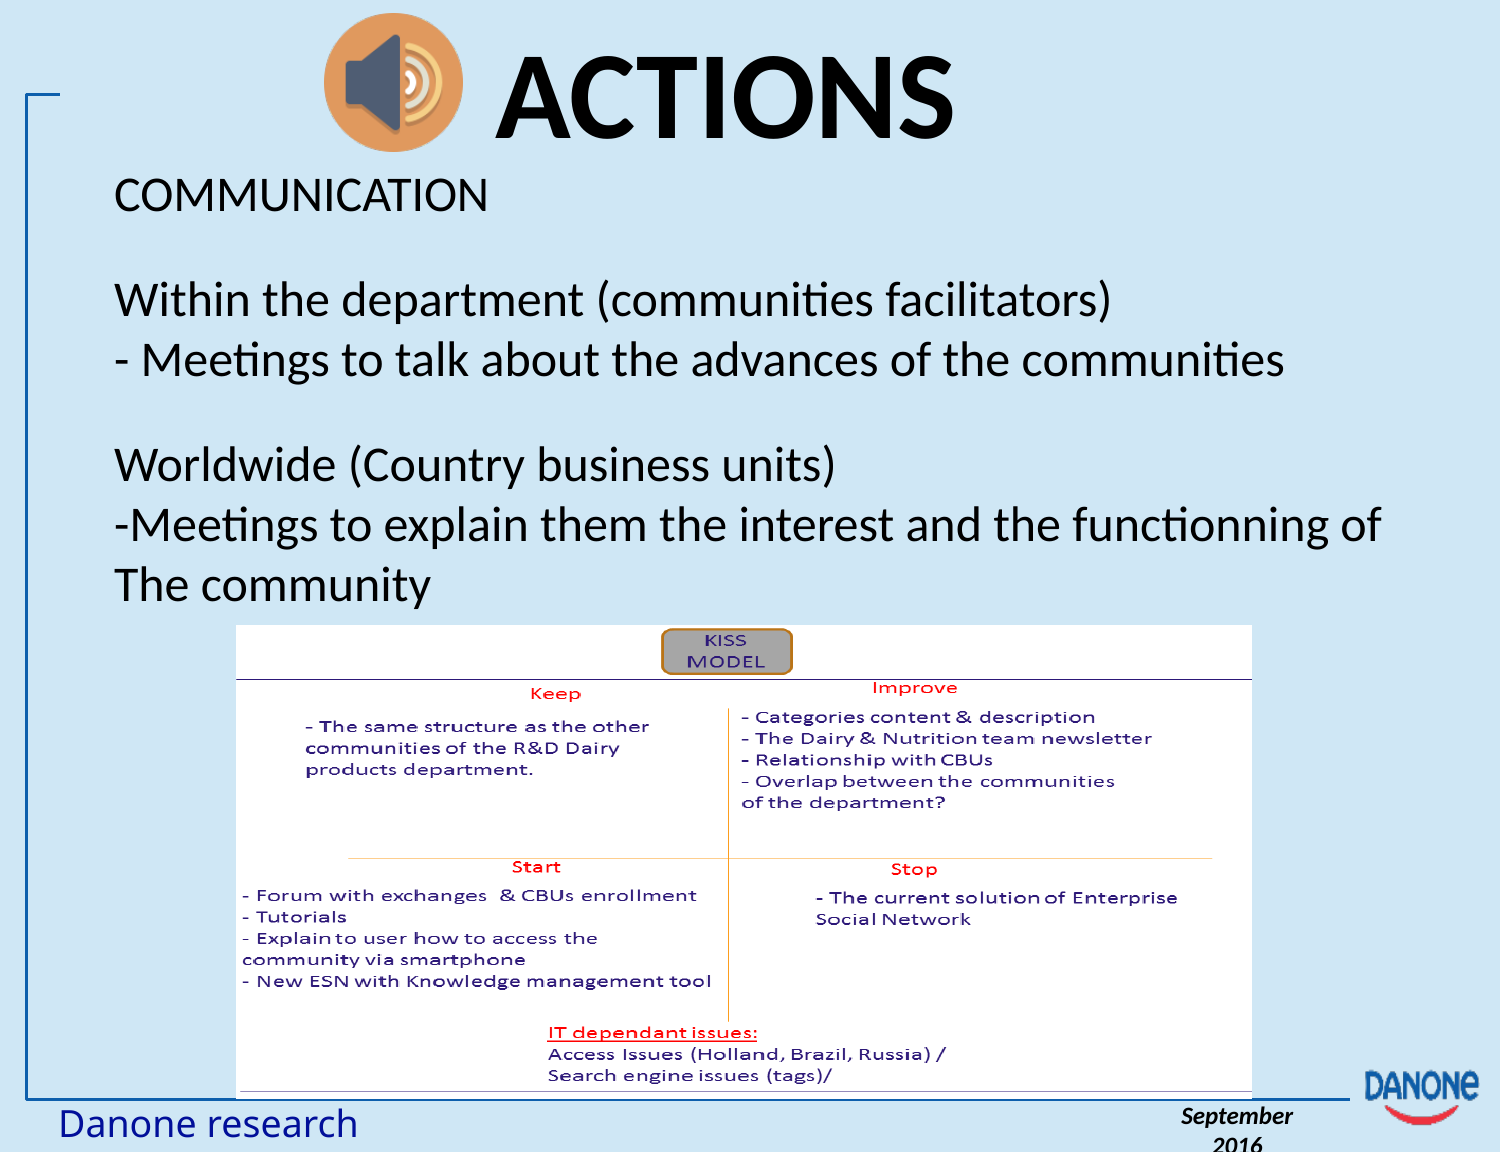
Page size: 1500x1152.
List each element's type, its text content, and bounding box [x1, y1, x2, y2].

picture [236, 625, 1252, 1099]
text_box ACTIONS [480, 5, 972, 171]
text_box COMMUNICATION Within the department (communities facilitators) - Meetings to talk about the advances of the communities Worldwide (Country business units) -Meetings to explain them the interest and the functionning of The community [99, 153, 1441, 679]
picture [324, 13, 463, 152]
text_box Danone research [43, 1092, 392, 1152]
picture [1362, 1067, 1482, 1130]
text_box September 2016 [1147, 1092, 1327, 1152]
